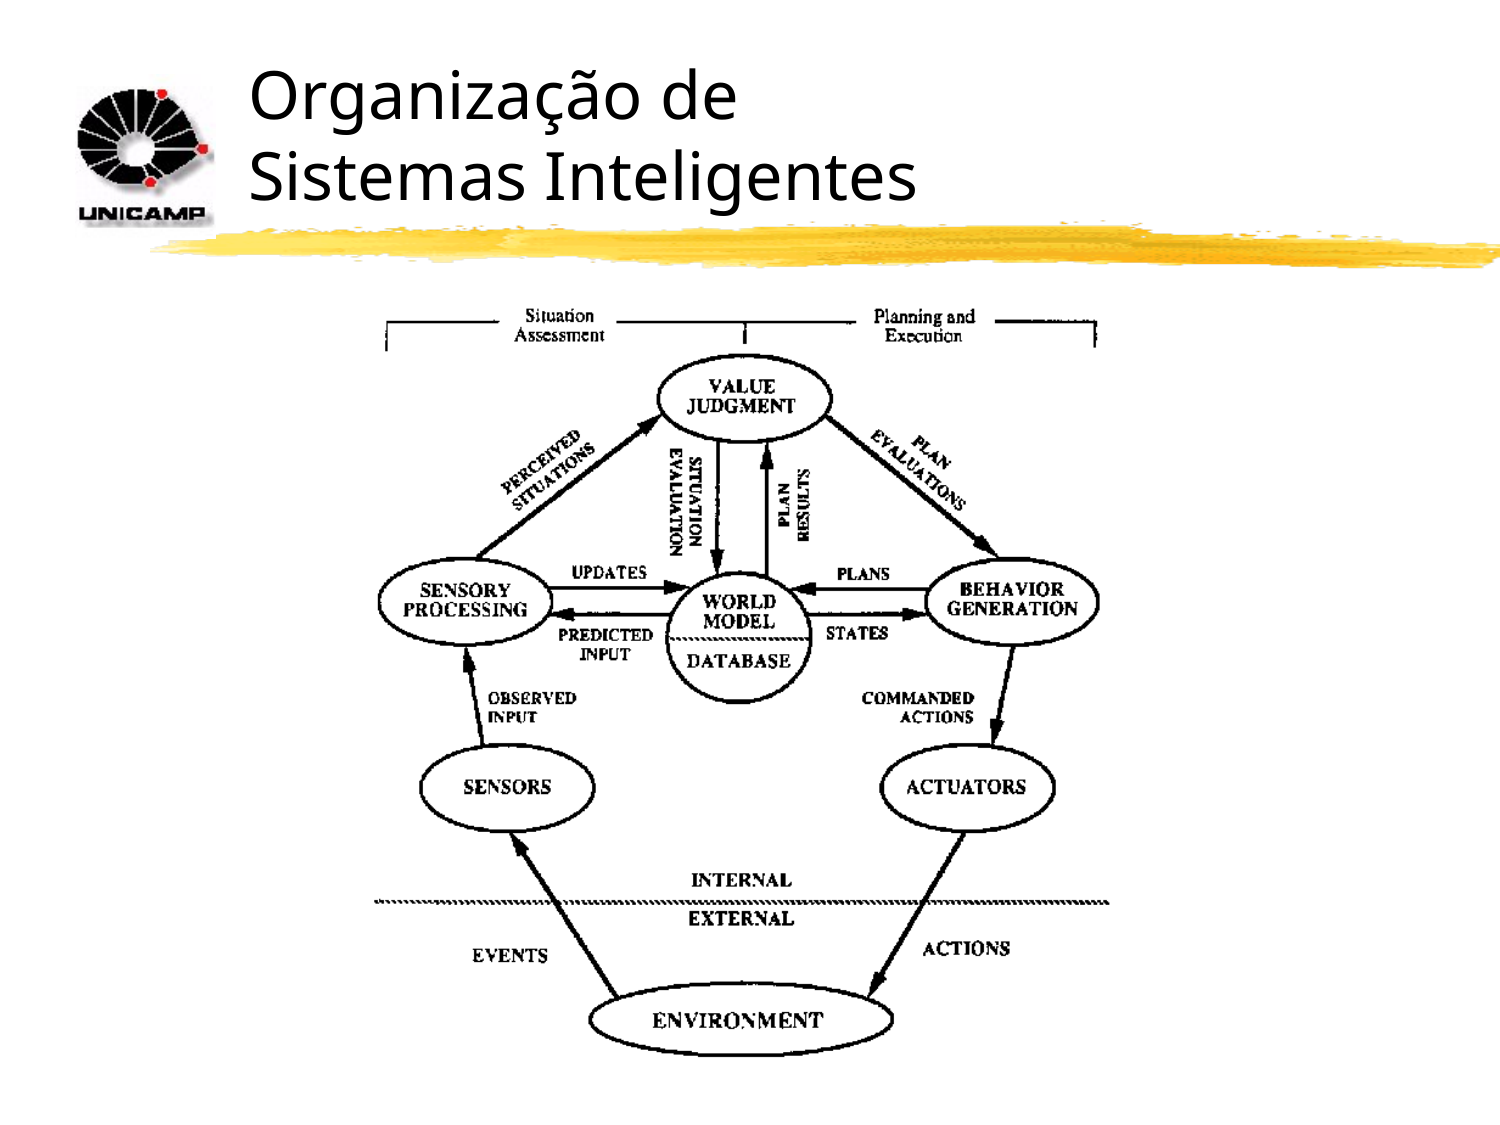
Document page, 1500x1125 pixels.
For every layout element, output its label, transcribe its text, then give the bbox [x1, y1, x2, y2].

picture [350, 282, 1163, 1079]
title Organização de Sistemas Inteligentes [233, 37, 1434, 225]
picture [75, 74, 1500, 279]
